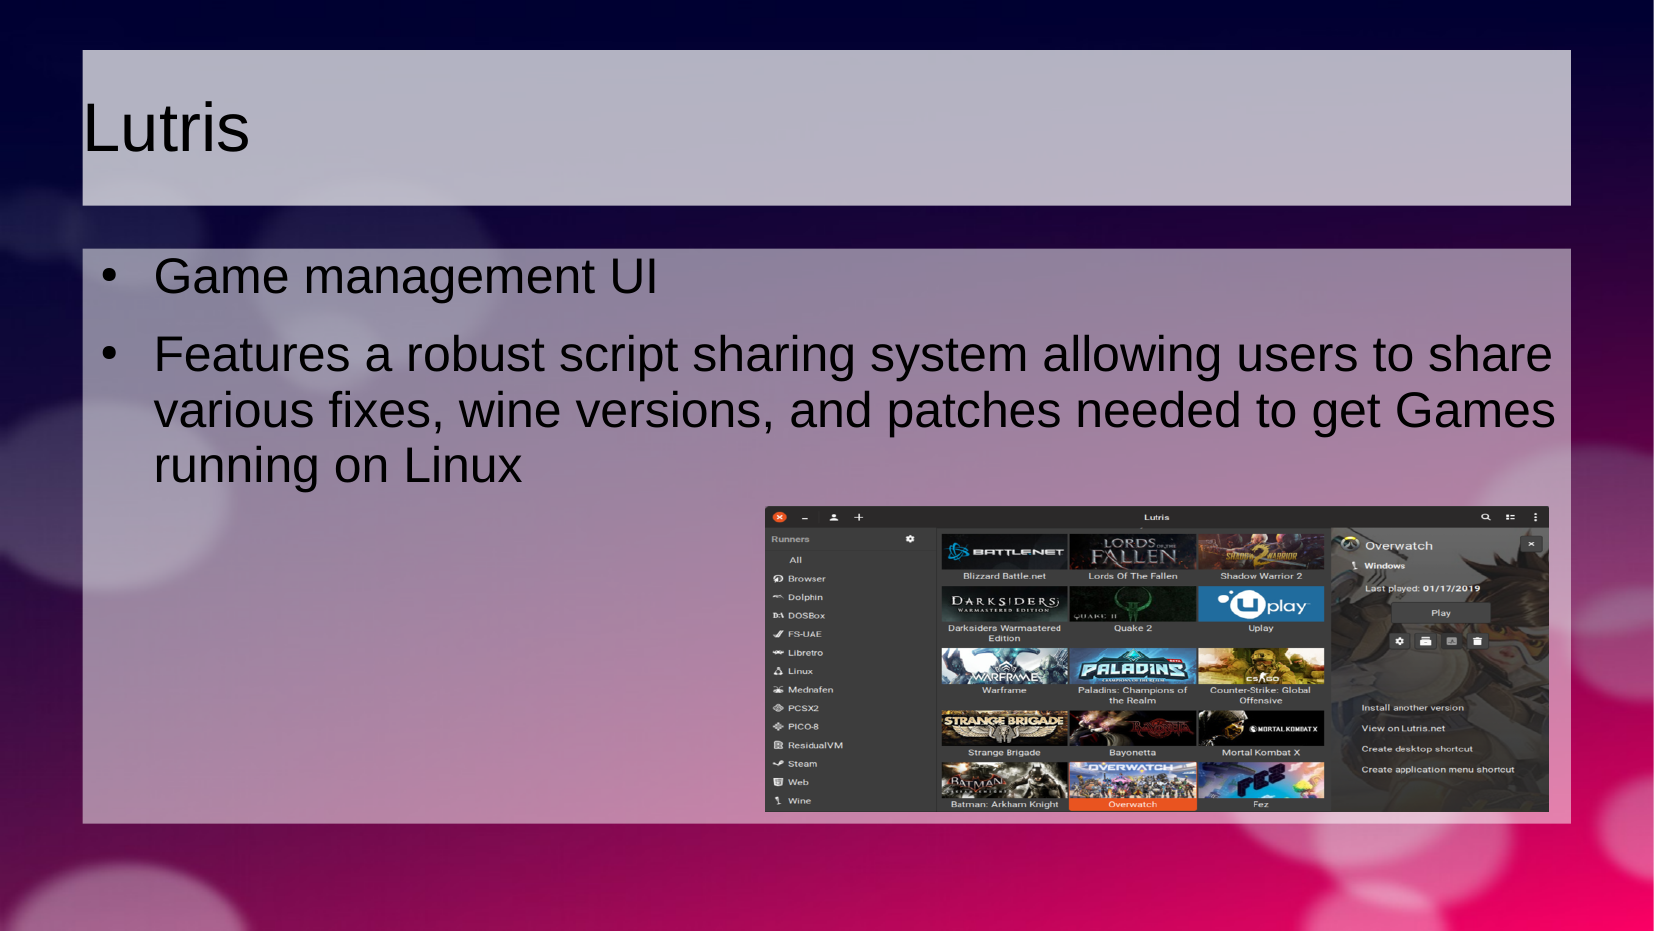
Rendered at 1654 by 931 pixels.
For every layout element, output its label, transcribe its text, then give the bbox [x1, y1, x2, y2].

title Lutris [82, 50, 1571, 206]
list Game management UI Features a robust script sharing system allowing users to share various fixes, wine versions, and patches needed to get Games running on Linux [82, 248, 1571, 824]
picture [0, 0, 1654, 931]
